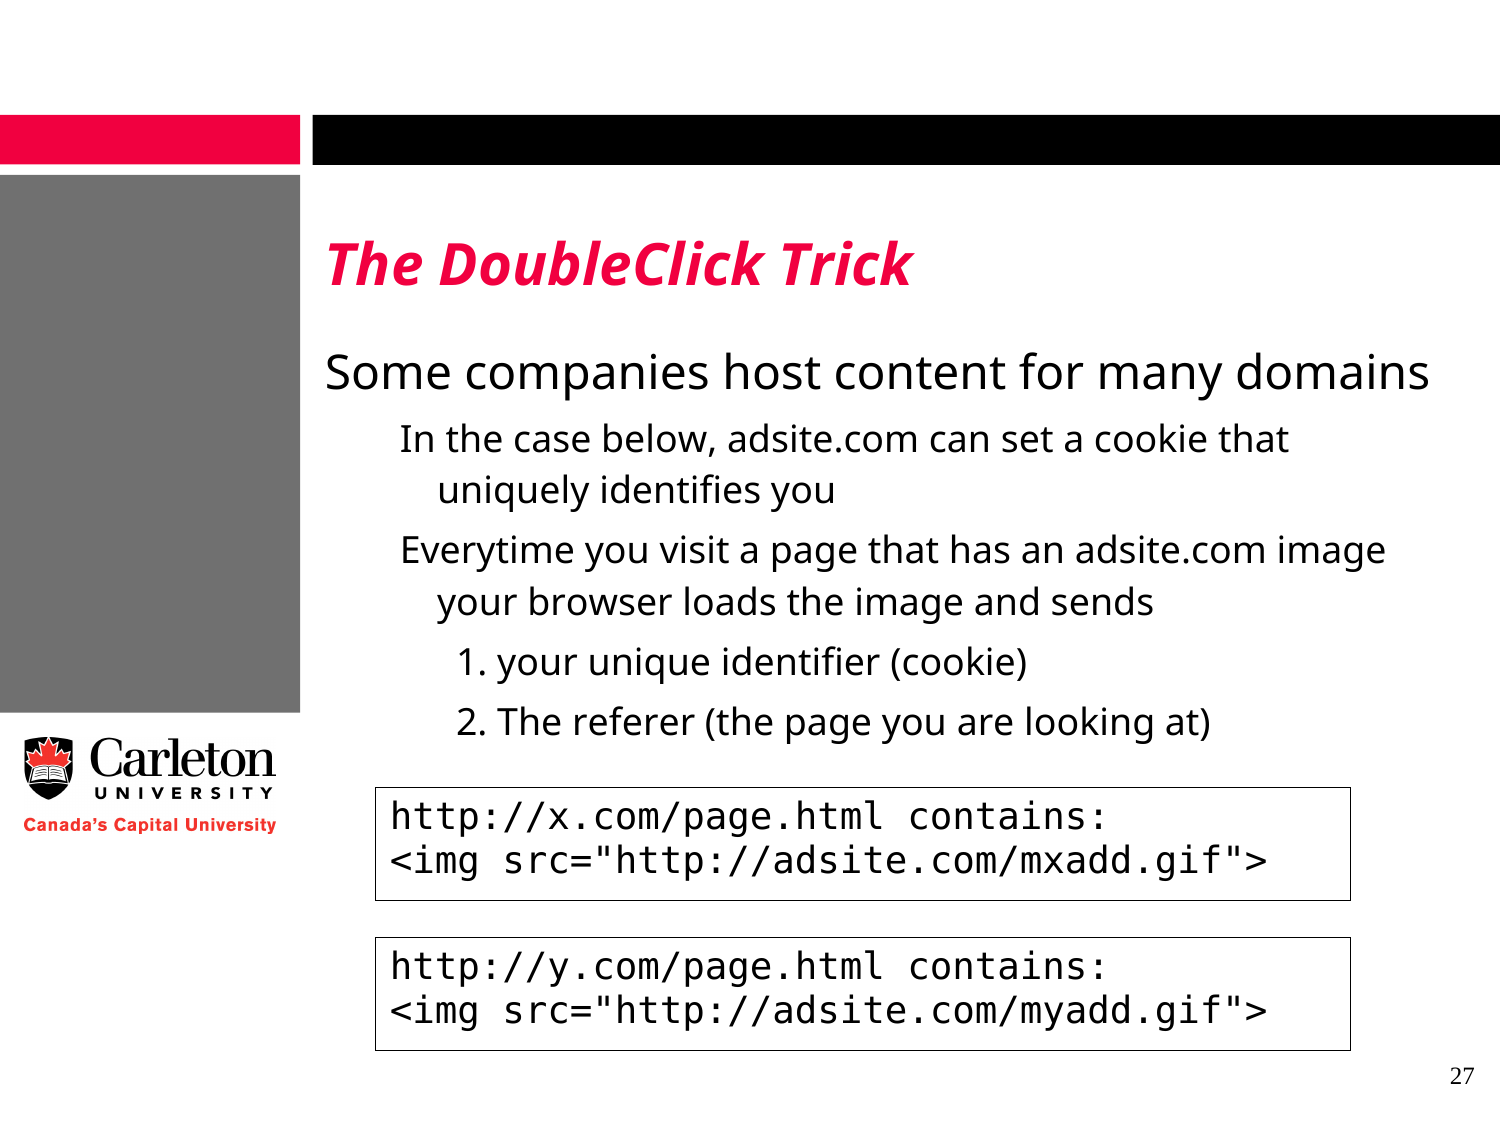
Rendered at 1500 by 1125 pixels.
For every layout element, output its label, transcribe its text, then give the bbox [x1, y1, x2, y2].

picture [24, 737, 276, 834]
text_box http://y.com/page.html contains: <img src="http://adsite.com/myadd.gif"> [375, 937, 1351, 1051]
title The DoubleClick Trick [324, 194, 1450, 324]
text_box http://x.com/page.html contains: <img src="http://adsite.com/mxadd.gif"> [375, 787, 1351, 901]
list Some companies host content for many domains In the case below, adsite.com can set a cookie that uniquely identifies you Everytime you visit a page that has an adsite.com image your browser loads the image and sends 1. your unique identifier (cookie) 2. The referer (the page you are looking at) [324, 324, 1450, 1036]
